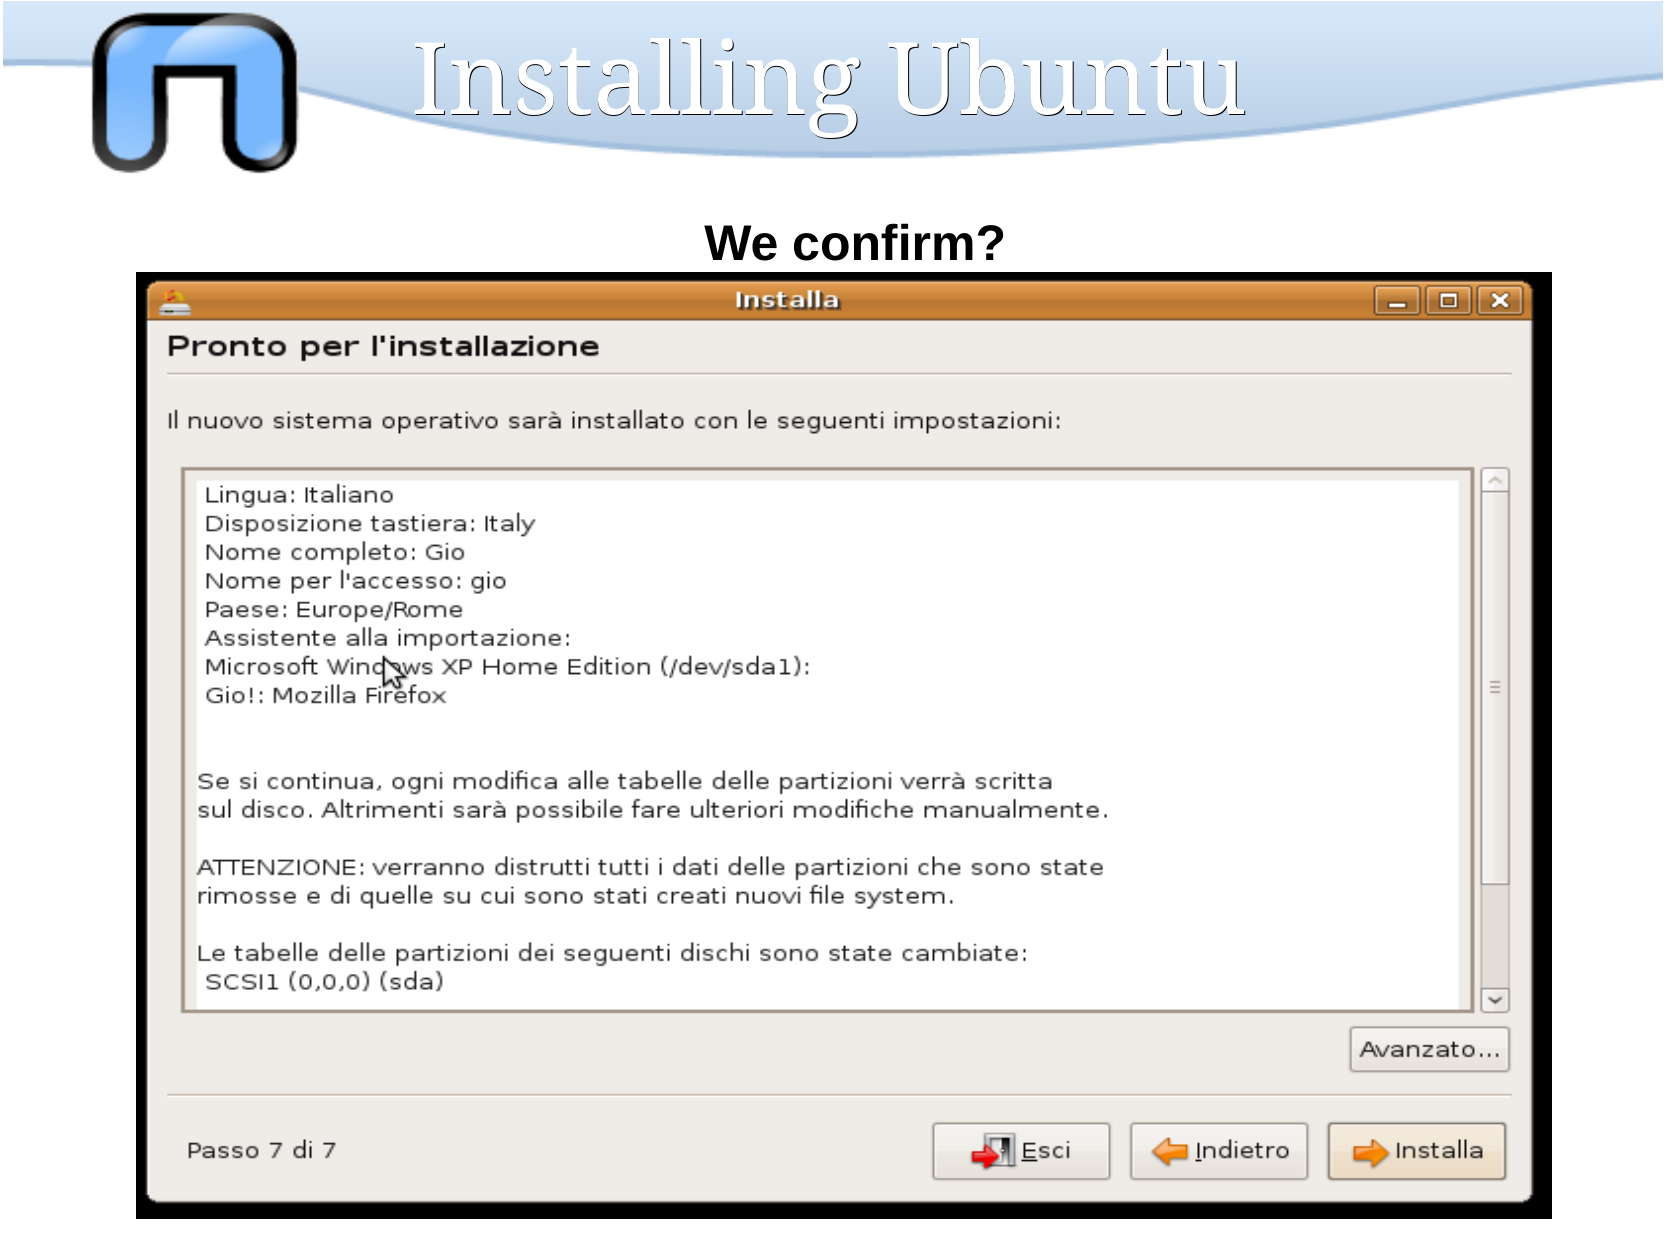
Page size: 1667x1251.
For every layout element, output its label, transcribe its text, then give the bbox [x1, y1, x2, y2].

list We confirm? [1433, 211, 1582, 1141]
list We confirm? [129, 211, 397, 1141]
picture [0, 0, 1667, 1251]
text_box Installing Ubuntu [397, 0, 1433, 272]
